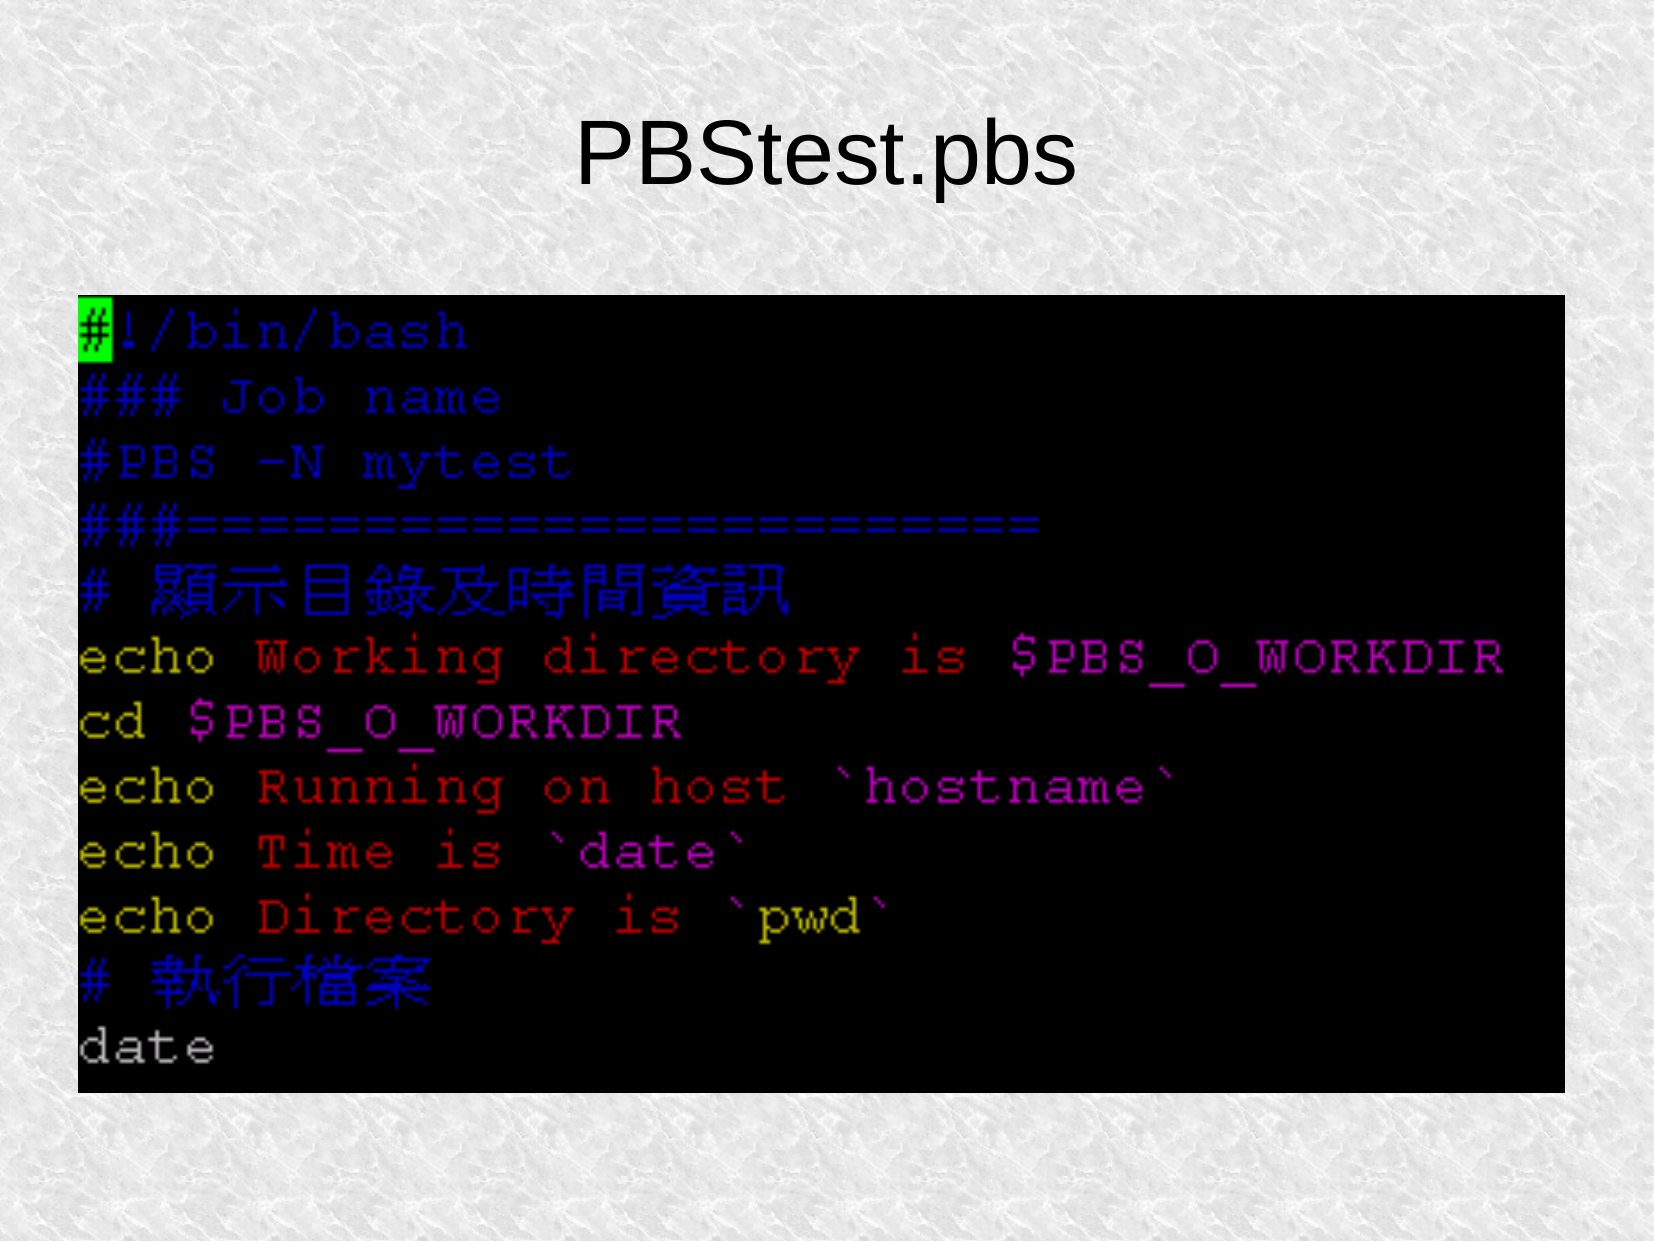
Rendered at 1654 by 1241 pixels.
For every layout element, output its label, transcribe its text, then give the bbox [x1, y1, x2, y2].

picture [0, 0, 1654, 1241]
title PBStest.pbs [82, 56, 1571, 250]
